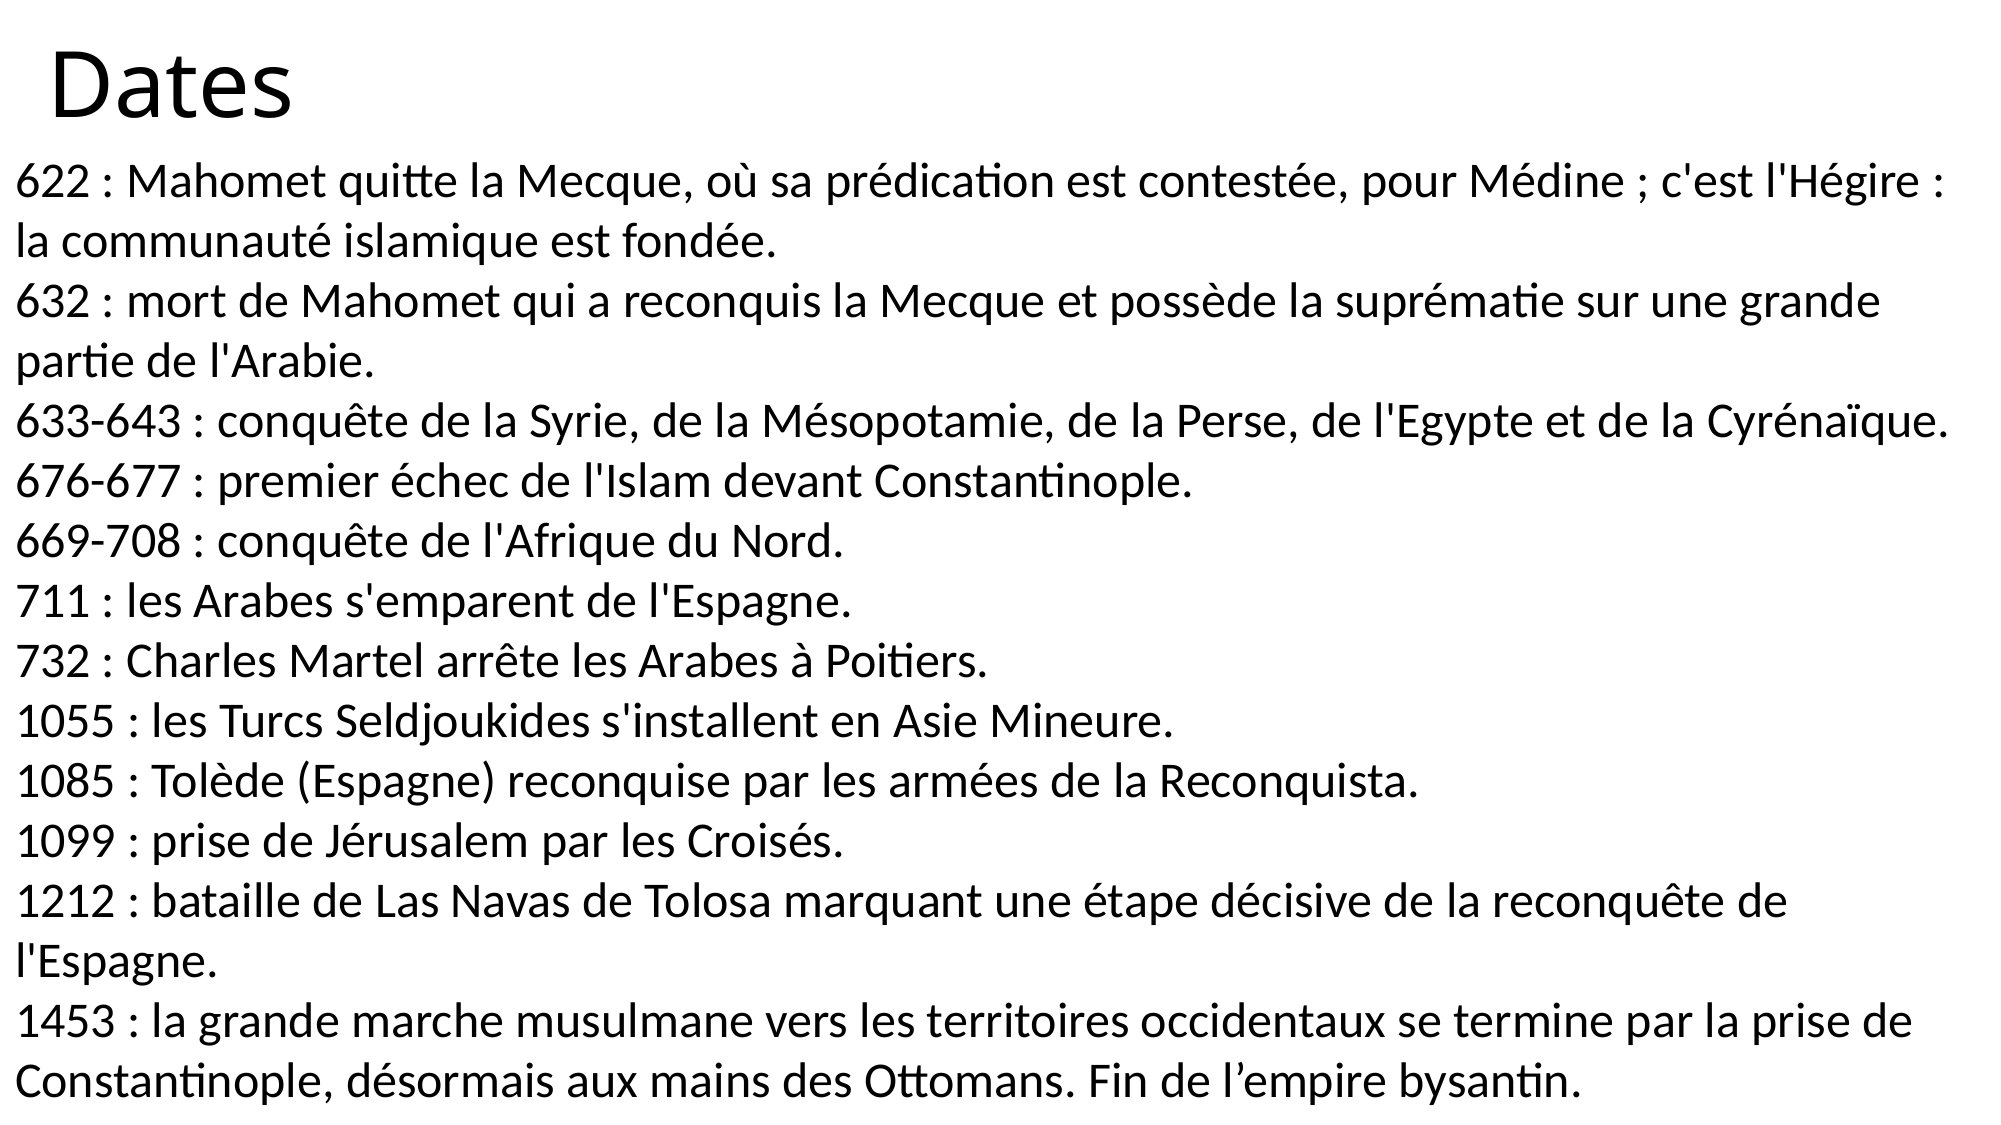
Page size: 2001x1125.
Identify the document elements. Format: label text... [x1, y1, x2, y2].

text_box 622 : Mahomet quitte la Mecque, où sa prédication est contestée, pour Médine ; c'est l'Hégire : la communauté islamique est fondée. 632 : mort de Mahomet qui a reconquis la Mecque et possède la suprématie sur une grande partie de l'Arabie. 633-643 : conquête de la Syrie, de la Mésopotamie, de la Perse, de l'Egypte et de la Cyrénaïque. 676-677 : premier échec de l'Islam devant Constantinople. 669-708 : conquête de l'Afrique du Nord. 711 : les Arabes s'emparent de l'Espagne. 732 : Charles Martel arrête les Arabes à Poitiers. 1055 : les Turcs Seldjoukides s'installent en Asie Mineure. 1085 : Tolède (Espagne) reconquise par les armées de la Reconquista. 1099 : prise de Jérusalem par les Croisés. 1212 : bataille de Las Navas de Tolosa marquant une étape décisive de la reconquête de l'Espagne. 1453 : la grande marche musulmane vers les territoires occidentaux se termine par la prise de Constantinople, désormais aux mains des Ottomans. Fin de l’empire bysantin. [0, 140, 2000, 1125]
text_box Dates [32, 31, 1594, 141]
